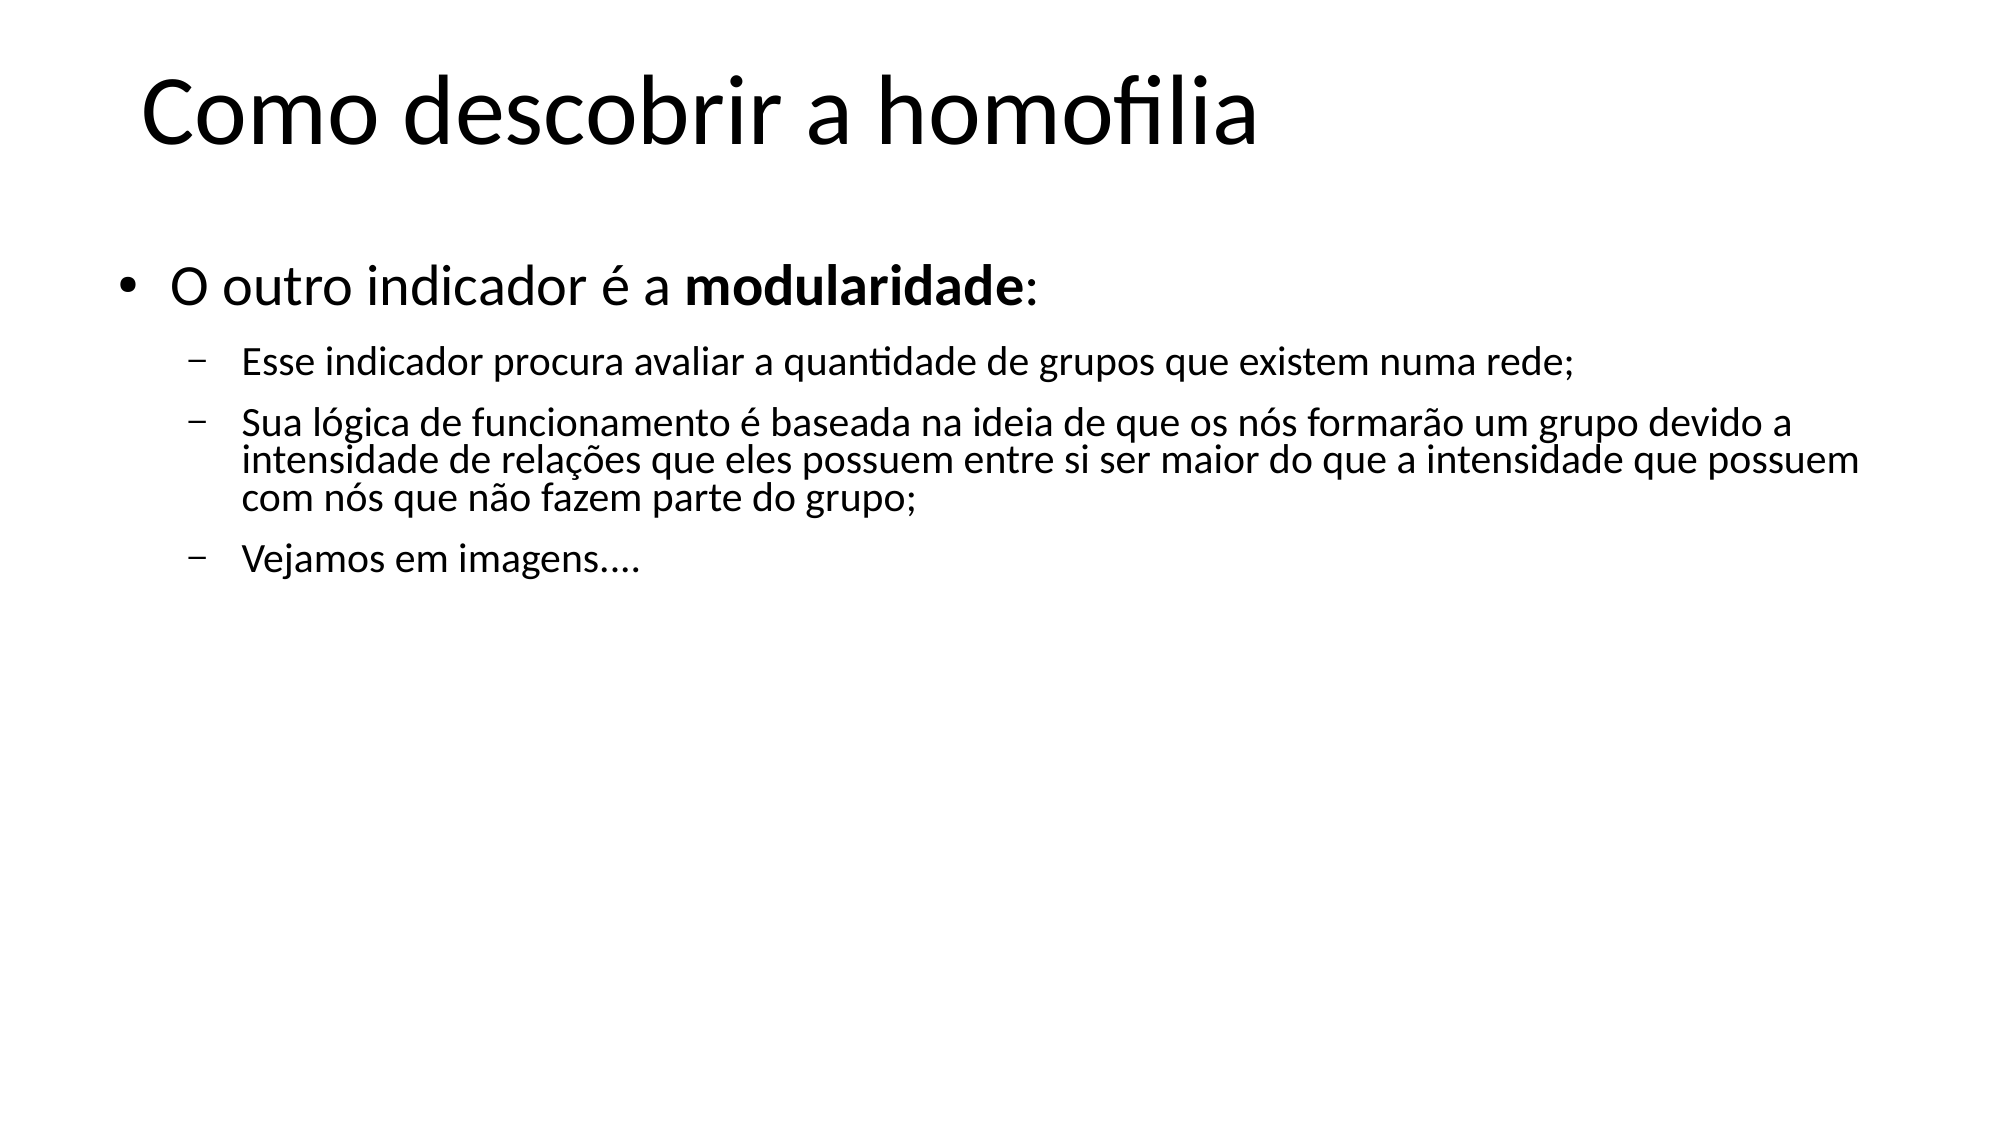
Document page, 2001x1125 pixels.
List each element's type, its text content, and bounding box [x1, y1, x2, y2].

title Como descobrir a homofilia [141, 57, 1642, 178]
list O outro indicador é a modularidade: Esse indicador procura avaliar a quantidade de grupos que existem numa rede; Sua lógica de funcionamento é baseada na ideia de que os nós formarão um grupo devido a intensidade de relações que eles possuem entre si ser maior do que a intensidade que possuem com nós que não fazem parte do grupo; Vejamos em imagens.... [99, 263, 1900, 1006]
